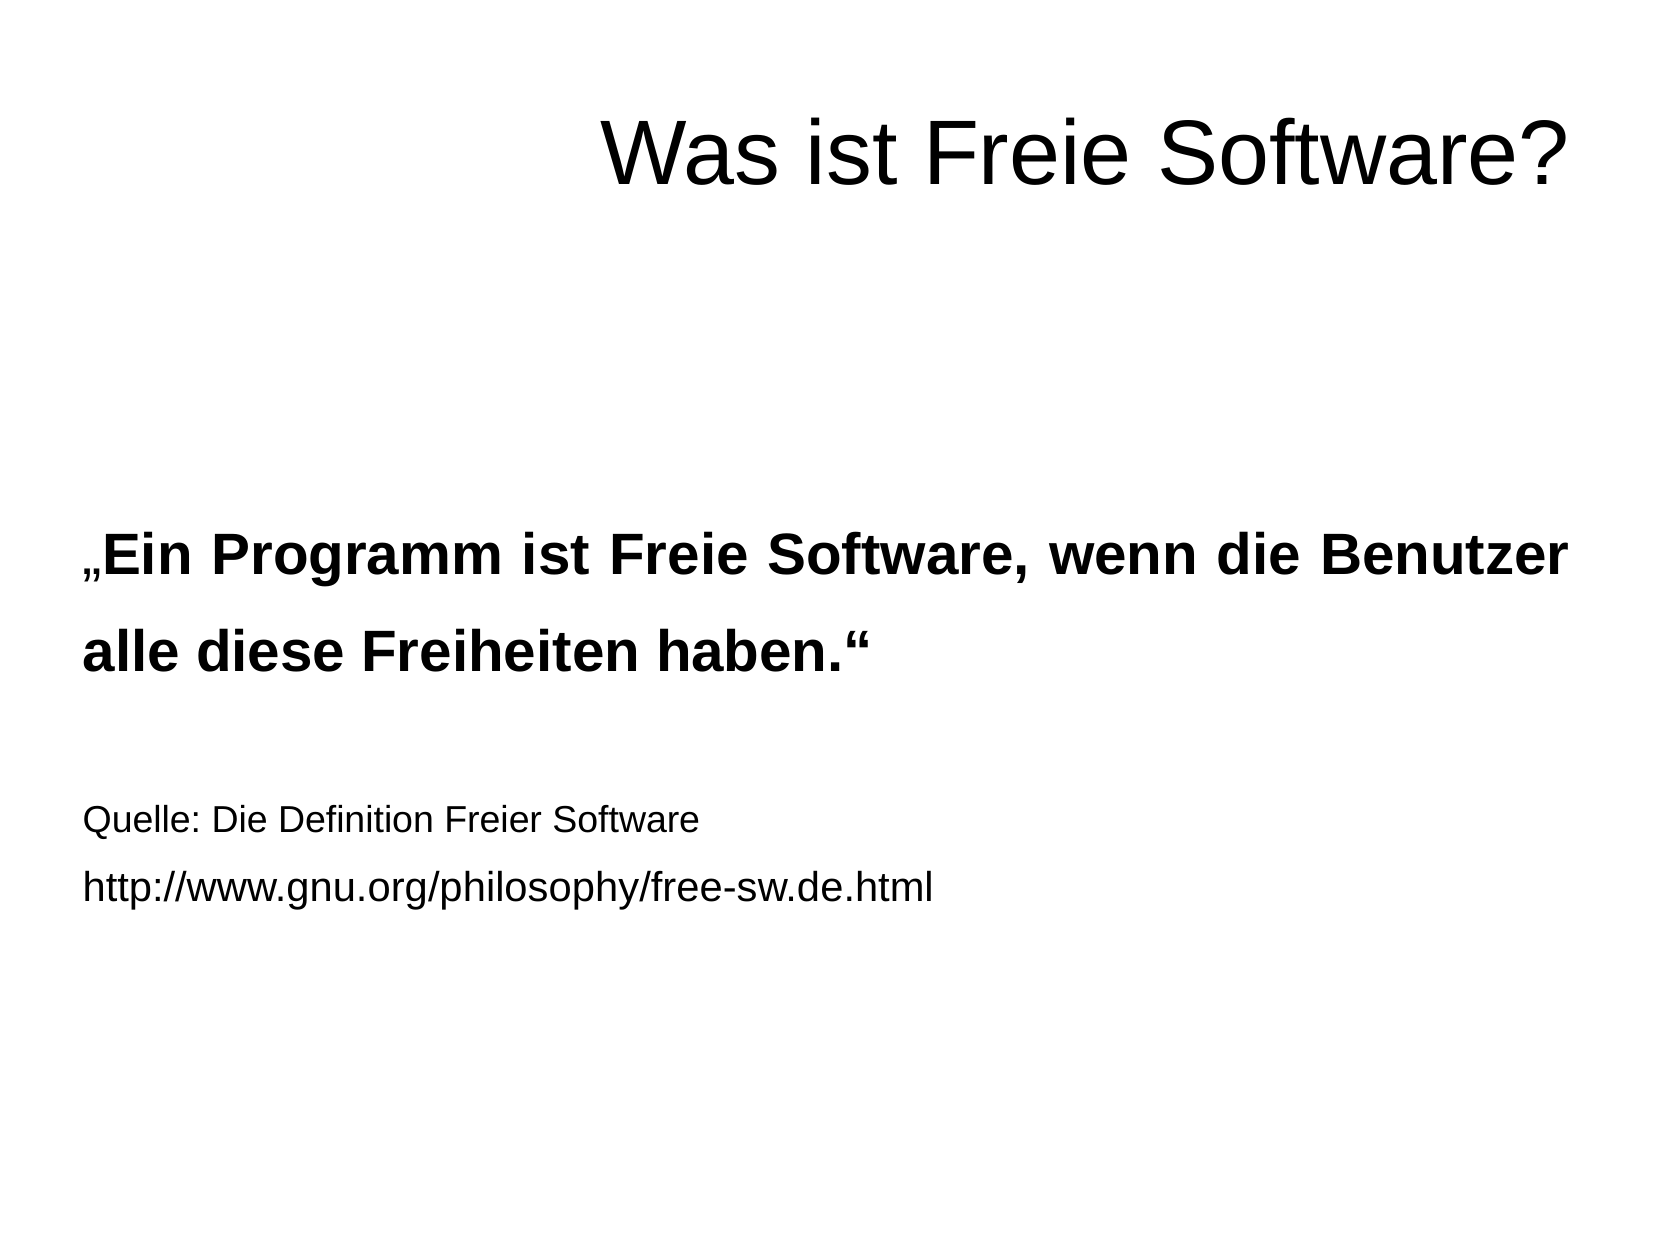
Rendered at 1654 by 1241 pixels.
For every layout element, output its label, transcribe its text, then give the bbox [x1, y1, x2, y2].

title Was ist Freie Software? [82, 56, 1571, 250]
subtitle „Ein Programm ist Freie Software, wenn die Benutzer alle diese Freiheiten haben.“ Quelle: Die Definition Freier Software http://www.gnu.org/philosophy/free-sw.de.html [82, 297, 1571, 1102]
